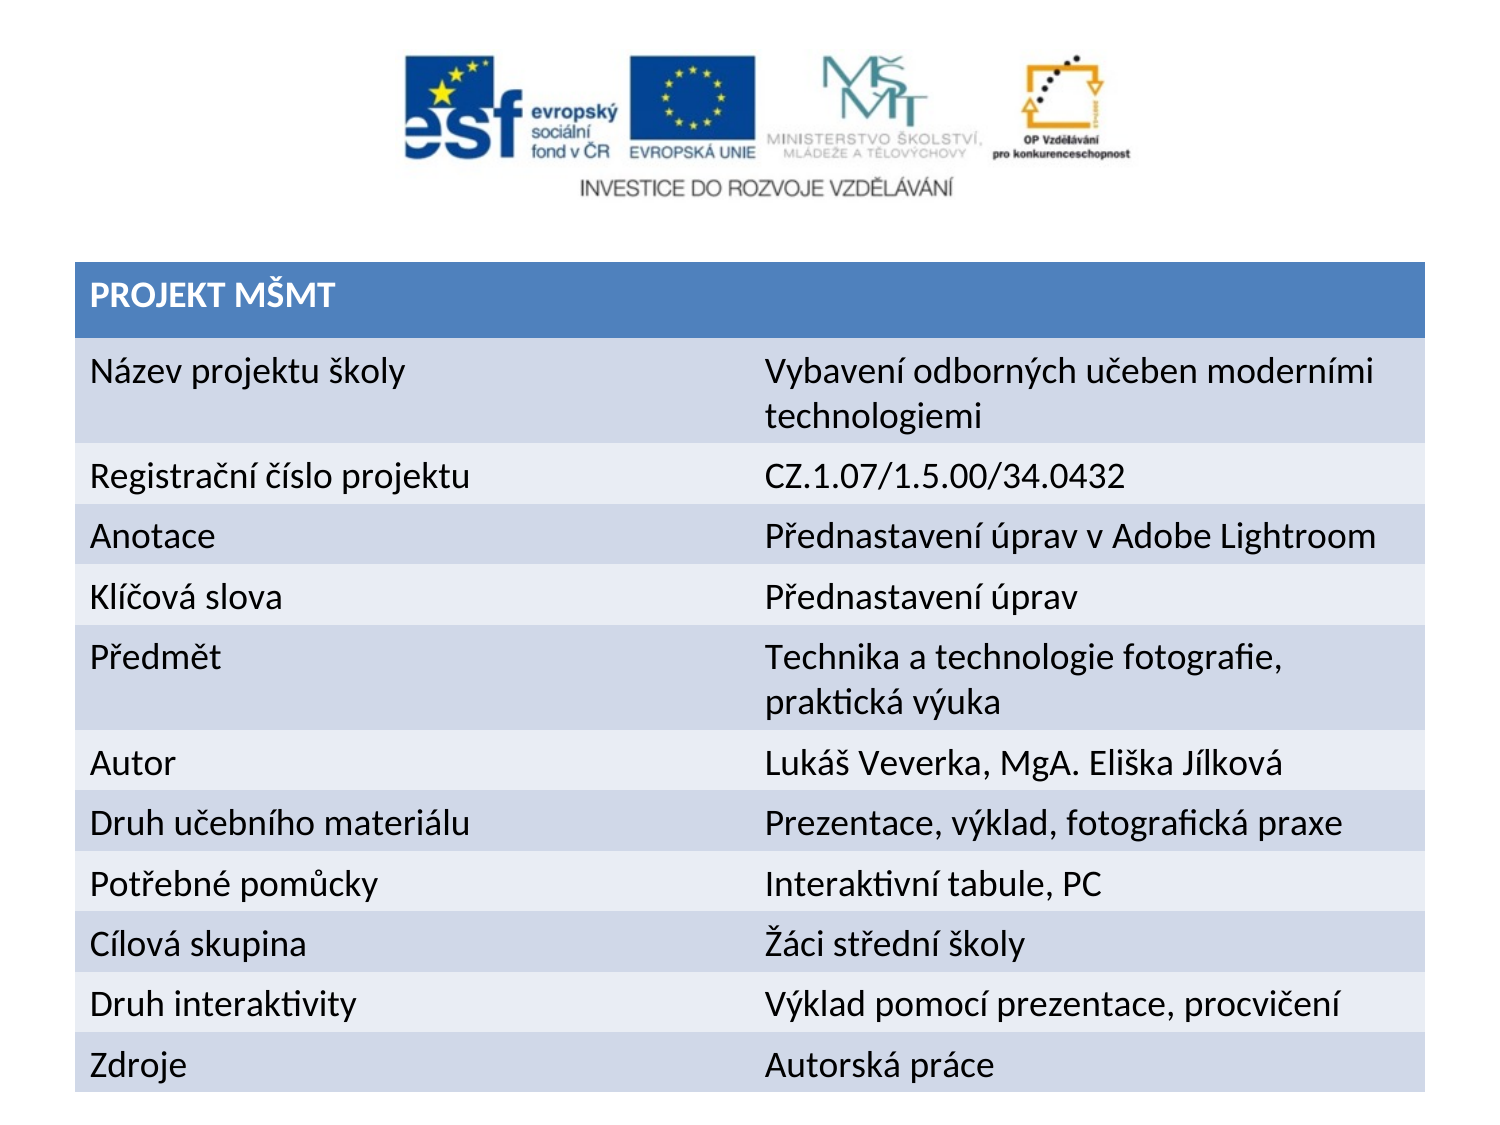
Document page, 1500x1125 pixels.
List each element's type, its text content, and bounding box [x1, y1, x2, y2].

table_header [750, 262, 1425, 338]
table_cell Registrační číslo projektu [75, 443, 750, 504]
table_cell Potřebné pomůcky [75, 851, 750, 911]
table_cell Autorská práce [750, 1032, 1425, 1092]
table_cell Zdroje [75, 1032, 750, 1092]
picture [395, 49, 1140, 208]
table_header PROJEKT MŠMT [75, 262, 750, 338]
table_cell Výklad pomocí prezentace, procvičení [750, 972, 1425, 1032]
table_cell Předmět [75, 625, 750, 730]
table_cell Druh učebního materiálu [75, 790, 750, 851]
table_cell Žáci střední školy [750, 911, 1425, 972]
table_cell Interaktivní tabule, PC [750, 851, 1425, 911]
table_cell Vybavení odborných učeben moderními technologiemi [750, 338, 1425, 443]
table_cell Autor [75, 730, 750, 790]
table_cell CZ.1.07/1.5.00/34.0432 [750, 443, 1425, 504]
table_cell Přednastavení úprav [750, 564, 1425, 625]
table_cell Přednastavení úprav v Adobe Lightroom [750, 504, 1425, 564]
table_cell Lukáš Veverka, MgA. Eliška Jílková [750, 730, 1425, 790]
table_cell Název projektu školy [75, 338, 750, 443]
table_cell Klíčová slova [75, 564, 750, 625]
table_cell Druh interaktivity [75, 972, 750, 1032]
table_cell Cílová skupina [75, 911, 750, 972]
table_cell Anotace [75, 504, 750, 564]
table_cell Technika a technologie fotografie, praktická výuka [750, 625, 1425, 730]
table_cell Prezentace, výklad, fotografická praxe [750, 790, 1425, 851]
